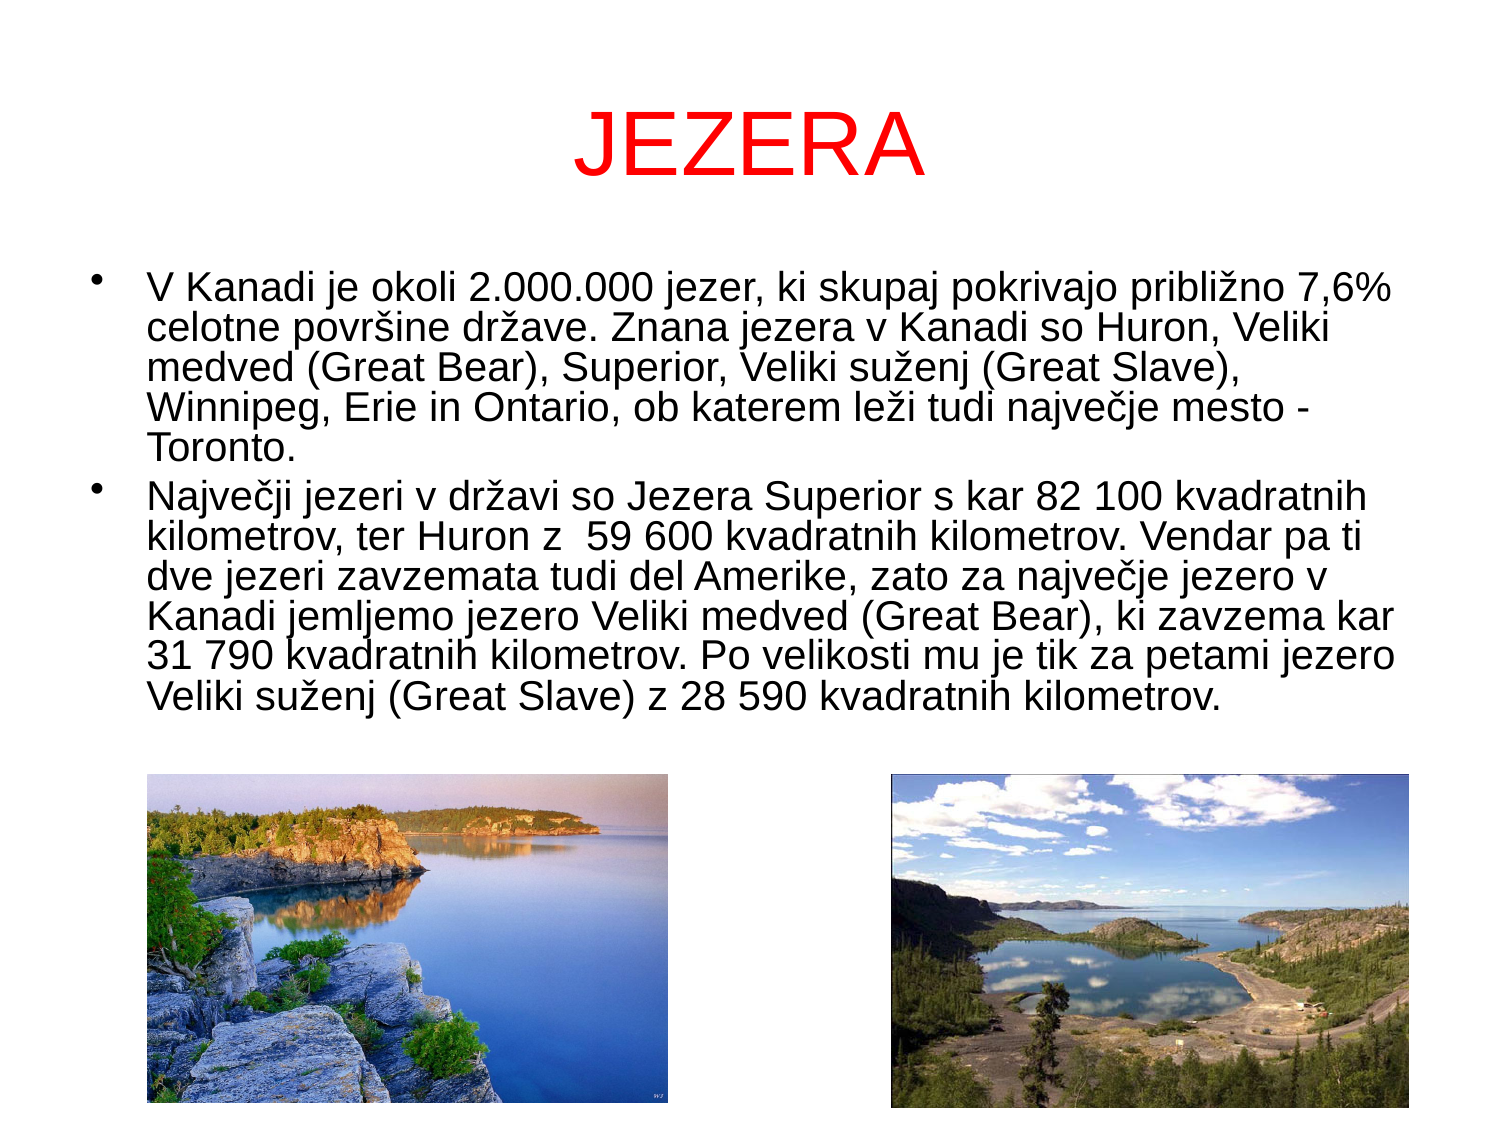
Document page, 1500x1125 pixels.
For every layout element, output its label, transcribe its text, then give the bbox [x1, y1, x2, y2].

picture [891, 774, 1409, 1108]
title JEZERA [75, 45, 1425, 233]
picture [147, 774, 668, 1103]
list V Kanadi je okoli 2.000.000 jezer, ki skupaj pokrivajo približno 7,6% celotne površine države. Znana jezera v Kanadi so Huron, Veliki medved (Great Bear), Superior, Veliki suženj (Great Slave), Winnipeg, Erie in Ontario, ob katerem leži tudi največje mesto - Toronto. Največji jezeri v državi so Jezera Superior s kar 82 100 kvadratnih kilometrov, ter Huron z 59 600 kvadratnih kilometrov. Vendar pa ti dve jezeri zavzemata tudi del Amerike, zato za največje jezero v Kanadi jemljemo jezero Veliki medved (Great Bear), ki zavzema kar 31 790 kvadratnih kilometrov. Po velikosti mu je tik za petami jezero Veliki suženj (Great Slave) z 28 590 kvadratnih kilometrov. [75, 262, 1425, 1005]
